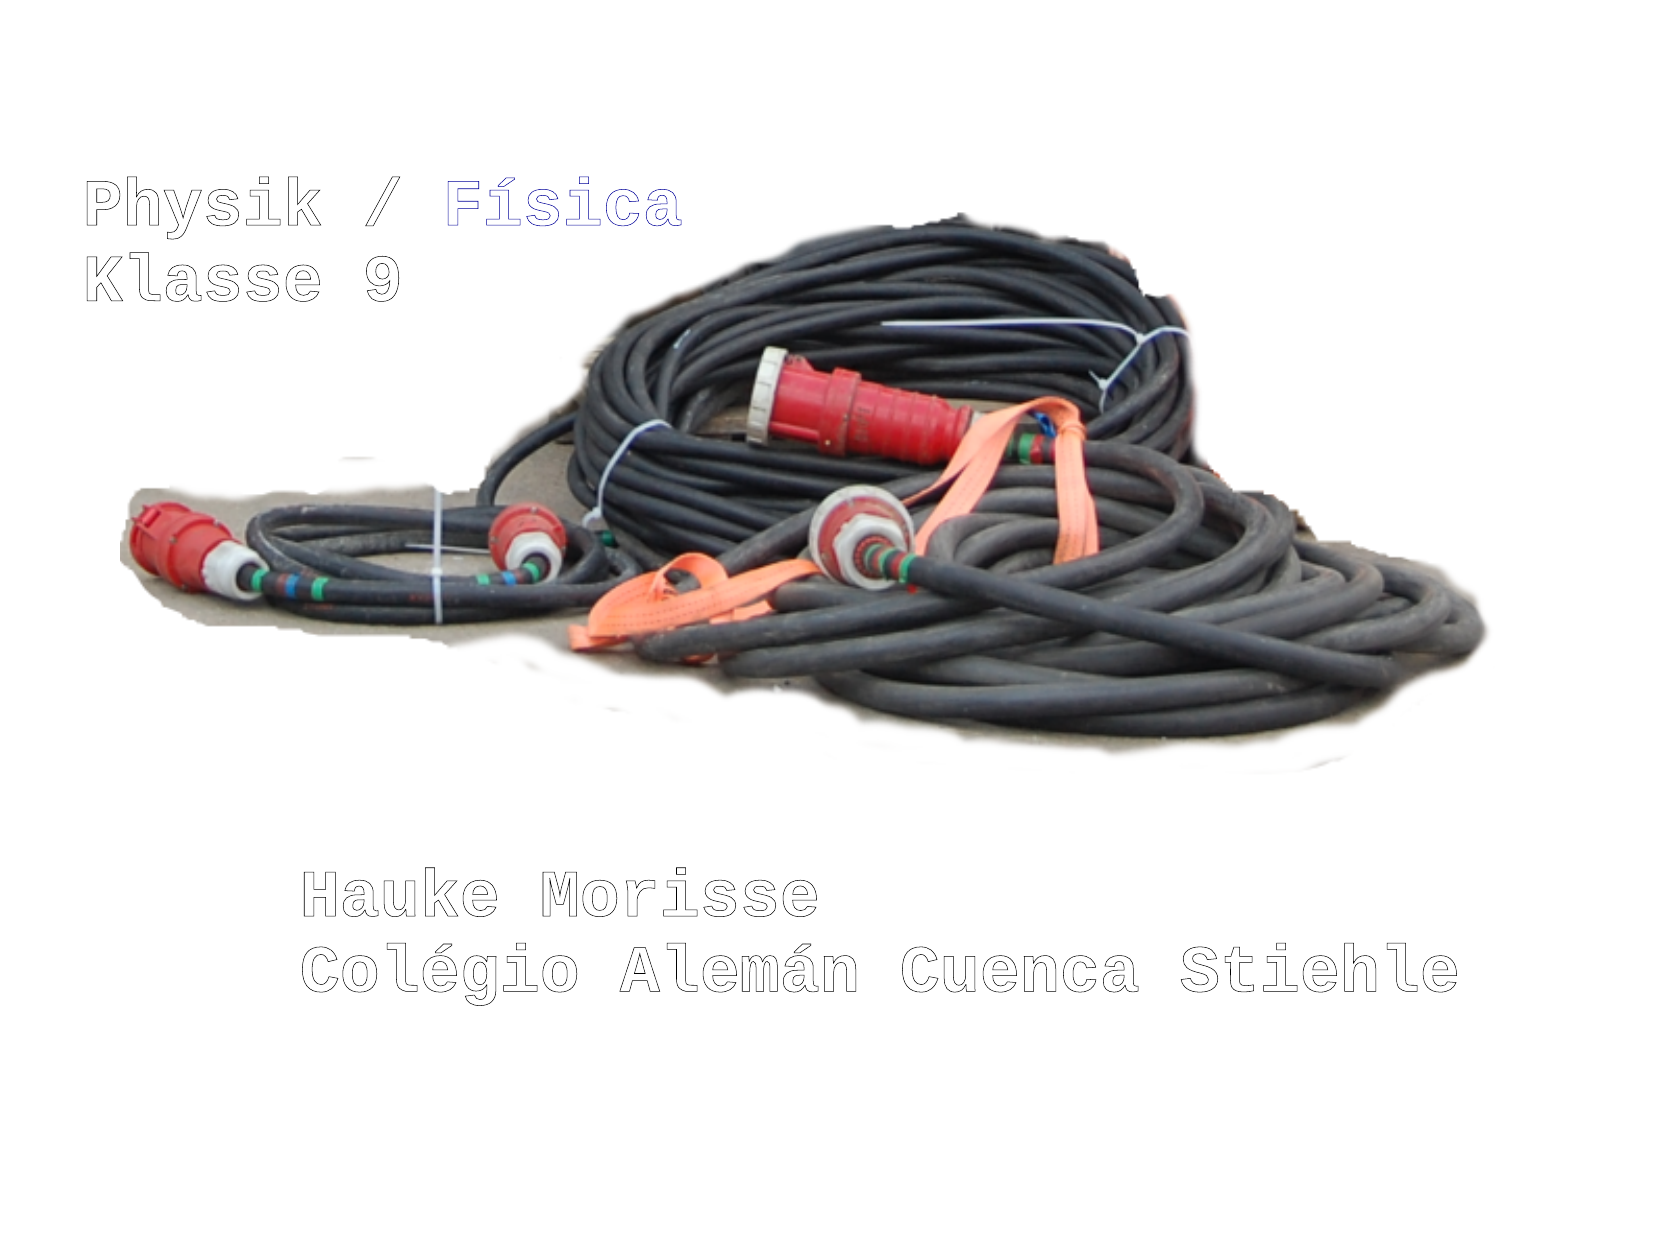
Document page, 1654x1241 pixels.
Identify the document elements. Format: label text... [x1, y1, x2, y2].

text_box Hauke Morisse Colégio Alemán Cuenca Stiehle [285, 853, 1546, 1021]
subtitle Physik / Física Klasse 9 [82, 115, 736, 376]
picture [120, 209, 1506, 777]
